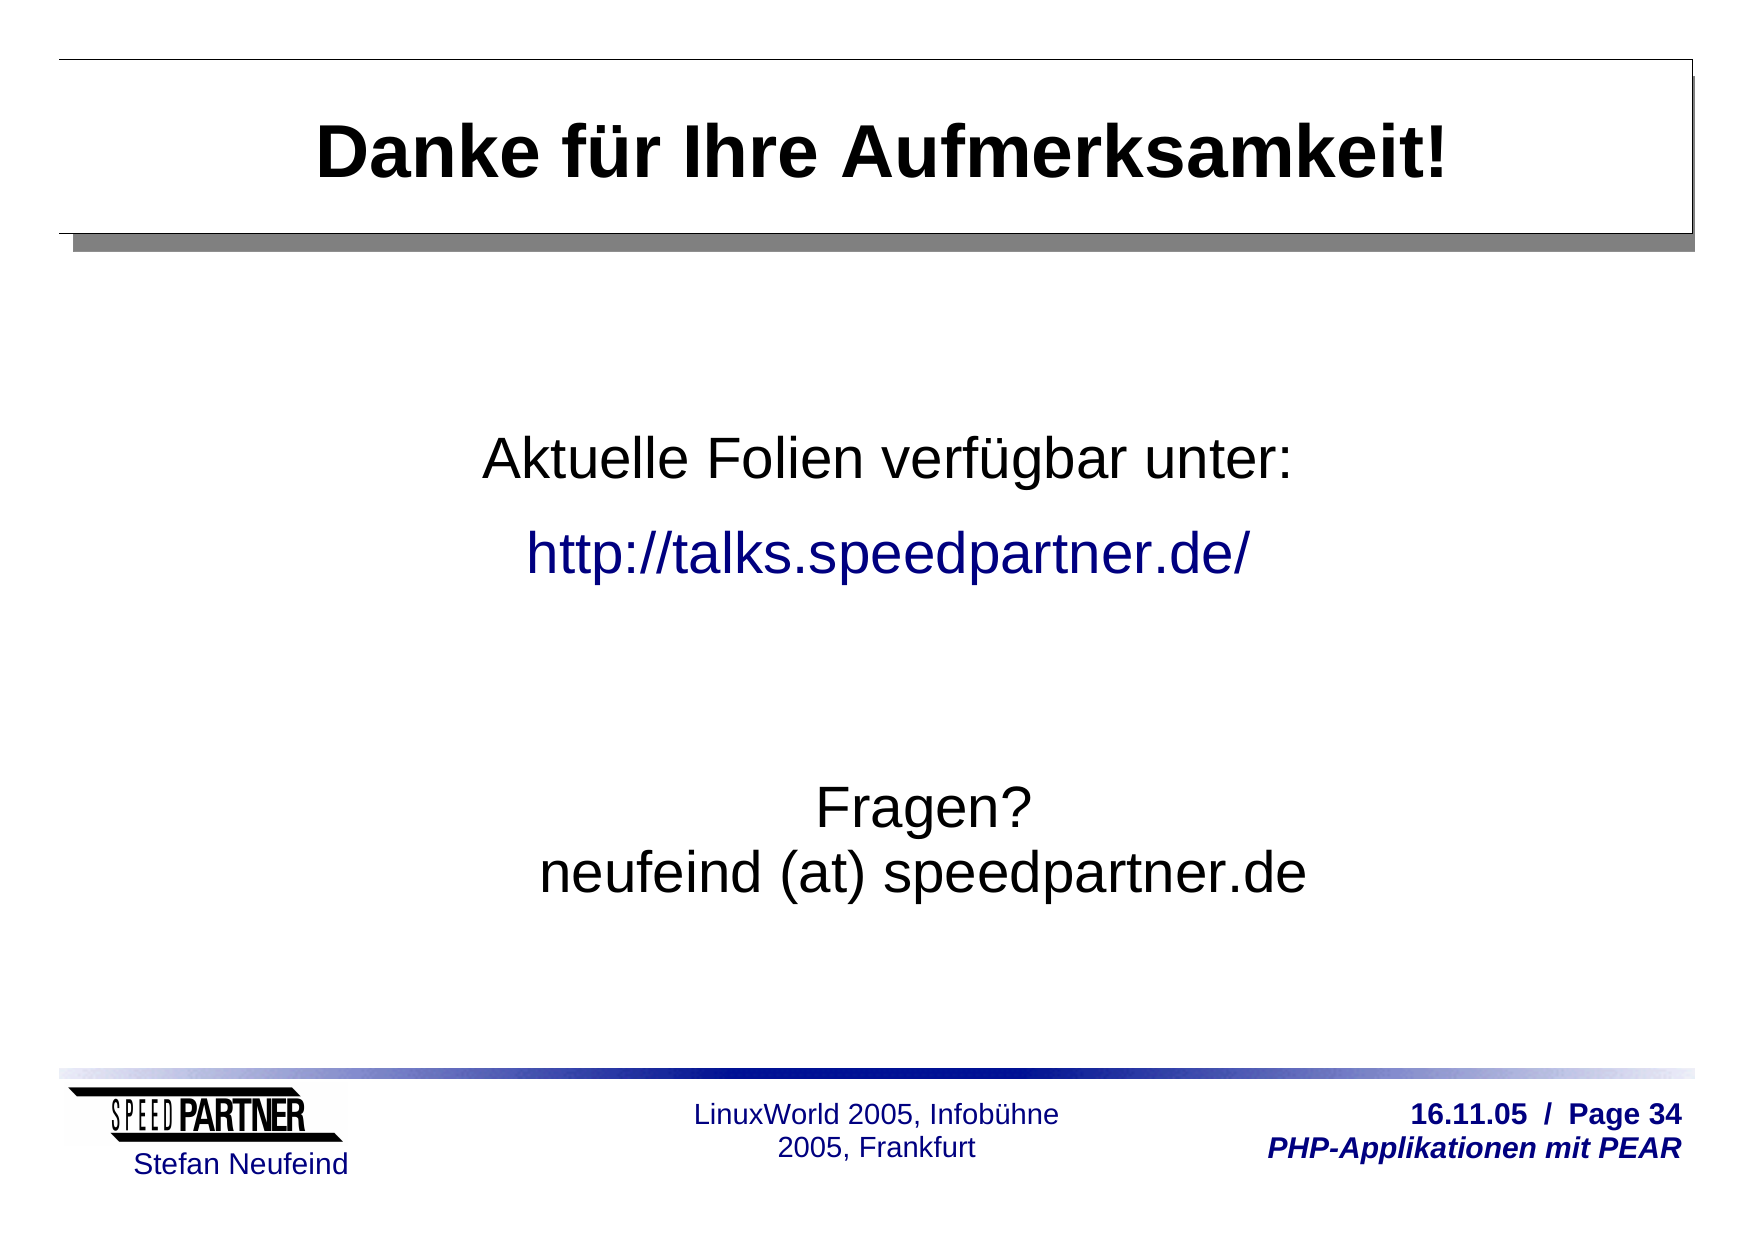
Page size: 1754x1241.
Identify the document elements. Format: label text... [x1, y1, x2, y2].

picture [64, 1082, 348, 1146]
title Danke für Ihre Aufmerksamkeit! [59, 59, 1695, 244]
list Aktuelle Folien verfügbar unter: http://talks.speedpartner.de/ Fragen? neufeind (at) speedpartner.de [71, 266, 1695, 1049]
picture [59, 1068, 1695, 1079]
